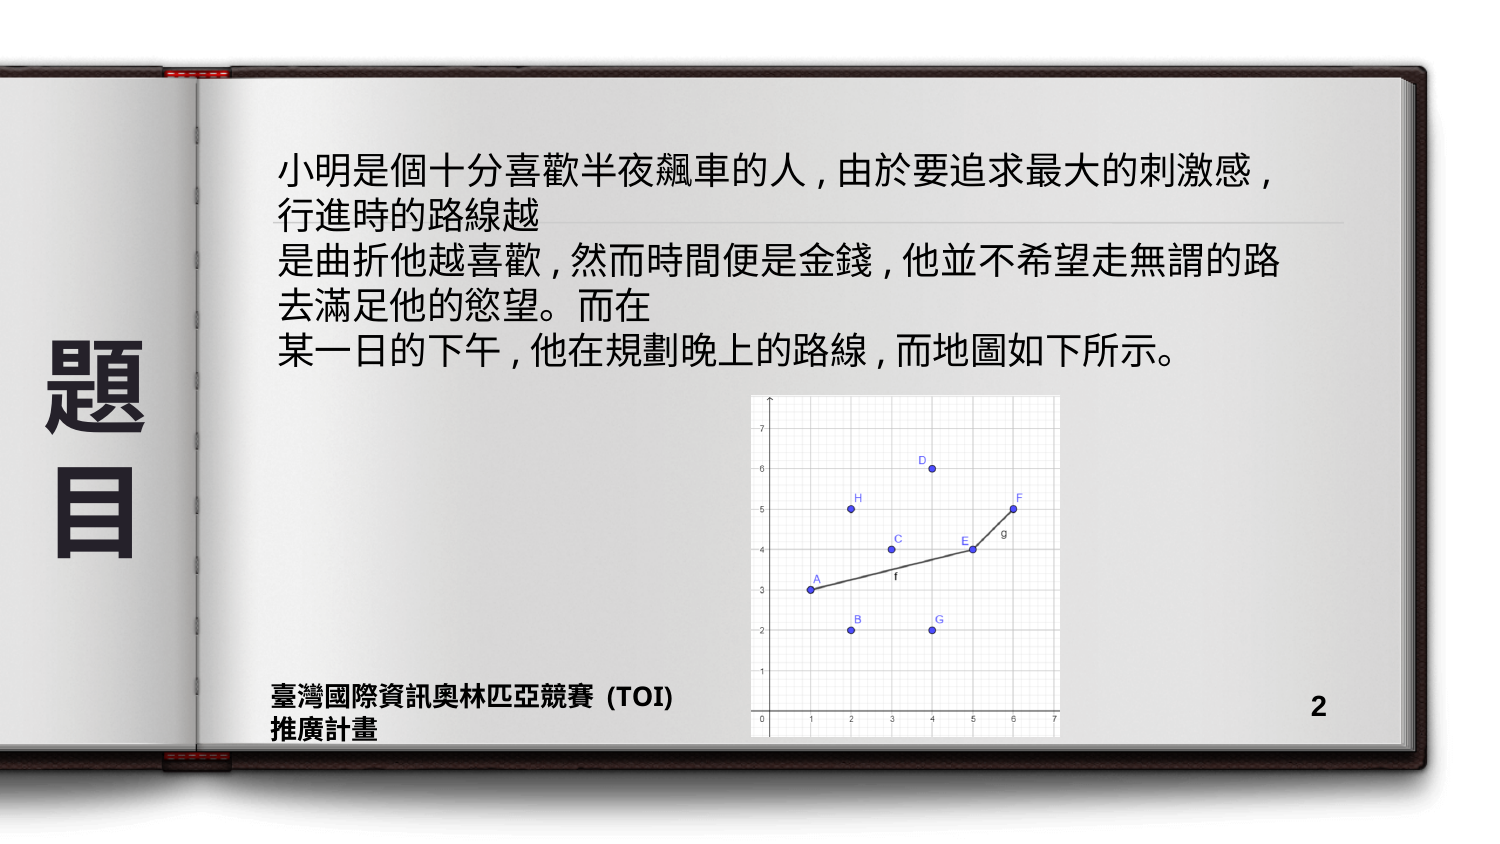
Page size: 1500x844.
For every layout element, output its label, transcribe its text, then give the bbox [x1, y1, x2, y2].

text_box ‹#› [1295, 672, 1386, 737]
picture [751, 395, 1060, 737]
text_box 小明是個十分喜歡半夜飆車的人,由於要追求最大的刺激感,行進時的路線越 是曲折他越喜歡,然而時間便是金錢,他並不希望走無謂的路去滿足他的慾望。而在 某一日的下午,他在規劃晚上的路線,而地圖如下所示。 [262, 140, 1296, 579]
text_box 題 目 [28, 306, 210, 552]
